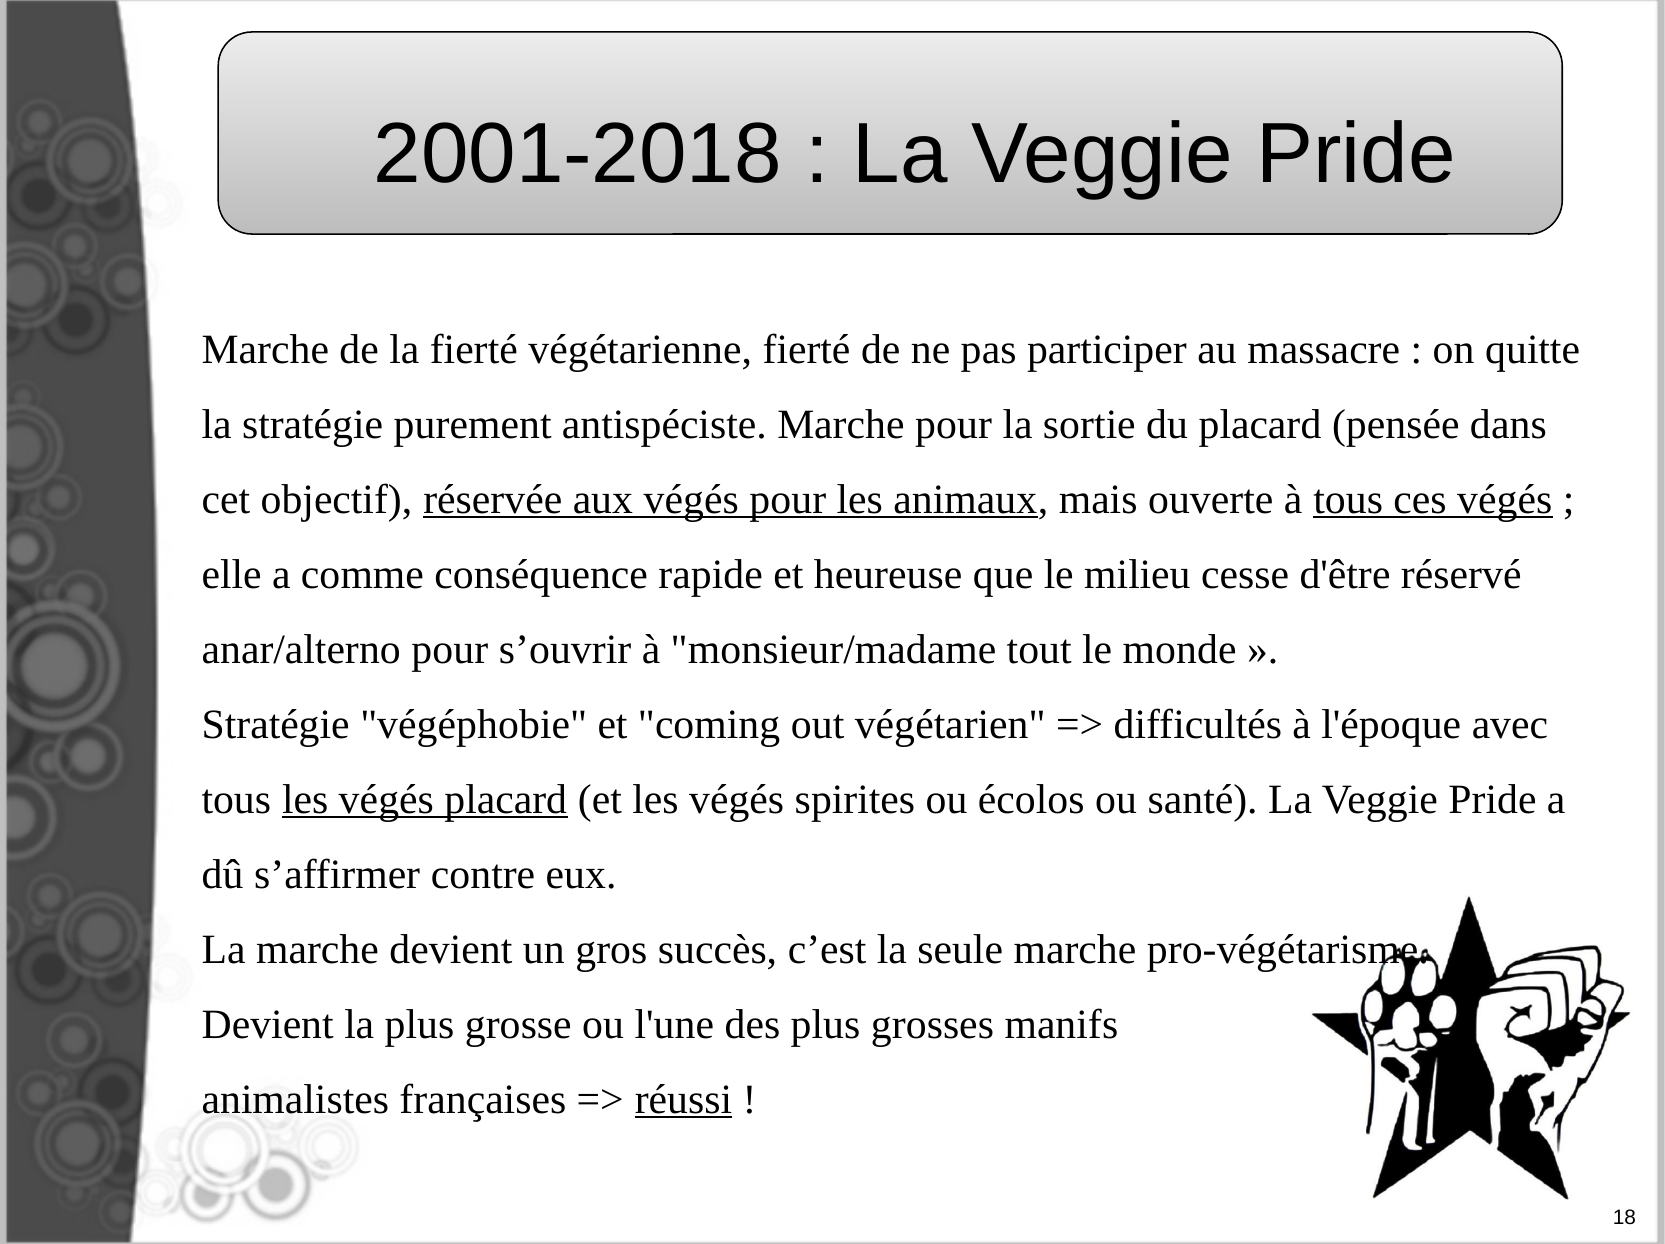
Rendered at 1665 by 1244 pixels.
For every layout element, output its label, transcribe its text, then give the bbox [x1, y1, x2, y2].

text_box Marche de la fierté végétarienne, fierté de ne pas participer au massacre : on quitte la stratégie purement antispéciste. Marche pour la sortie du placard (pensée dans cet objectif), réservée aux végés pour les animaux, mais ouverte à tous ces végés ; elle a comme conséquence rapide et heureuse que le milieu cesse d'être réservé anar/alterno pour s’ouvrir à "monsieur/madame tout le monde ». Stratégie "végéphobie" et "coming out végétarien" => difficultés à l'époque avec tous les végés placard (et les végés spirites ou écolos ou santé). La Veggie Pride a dû s’affirmer contre eux. La marche devient un gros succès, c’est la seule marche pro-végétarisme. Devient la plus grosse ou l'une des plus grosses manifs animalistes françaises => réussi ! [193, 288, 1603, 1131]
text_box 2001-2018 : La Veggie Pride [253, 88, 1578, 207]
text_box [218, 31, 1563, 235]
text_box 18 [1297, 1195, 1645, 1237]
picture [3, 0, 1662, 1244]
